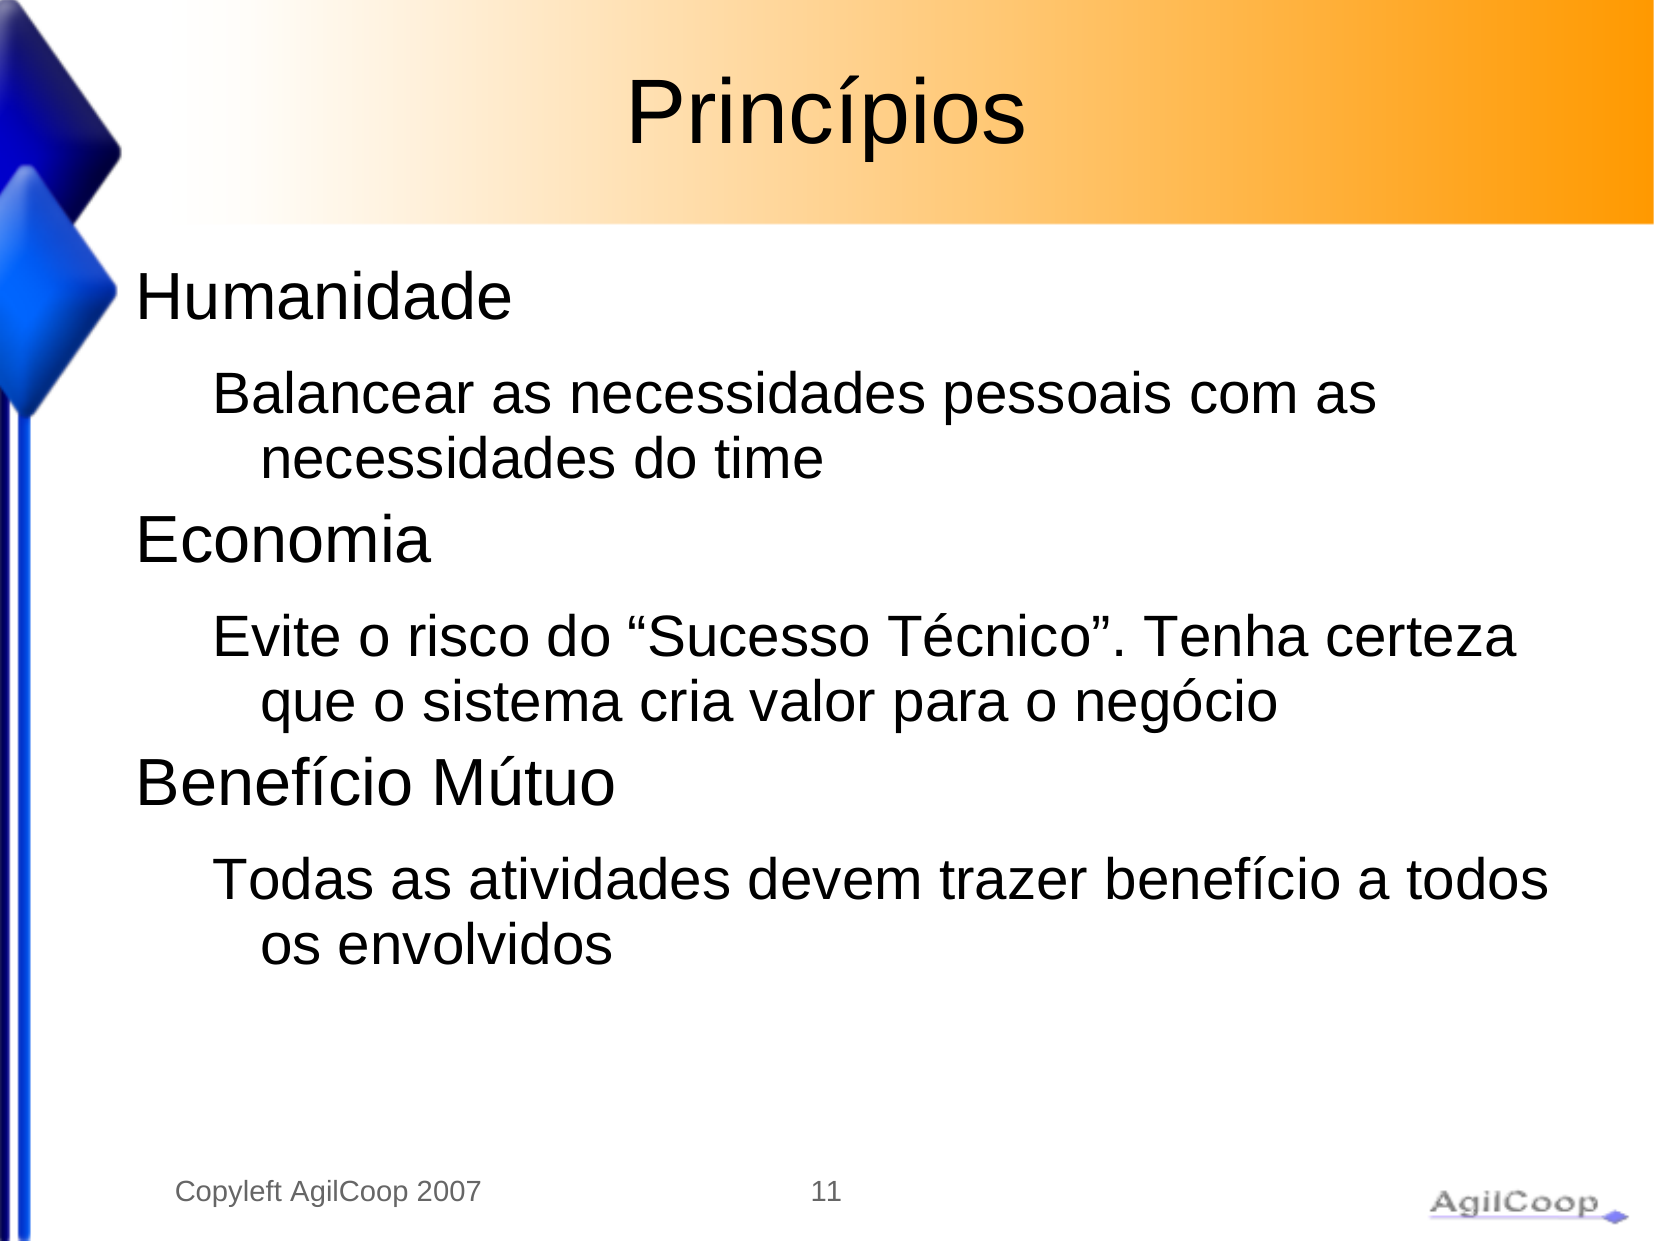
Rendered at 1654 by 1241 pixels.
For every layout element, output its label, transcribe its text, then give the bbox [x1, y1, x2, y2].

list Humanidade Balancear as necessidades pessoais com as necessidades do time Economia Evite o risco do “Sucesso Técnico”. Tenha certeza que o sistema cria valor para o negócio Benefício Mútuo Todas as atividades devem trazer benefício a todos os envolvidos [118, 271, 1607, 1123]
title Princípios [82, 8, 1571, 216]
picture [0, 0, 1654, 1241]
